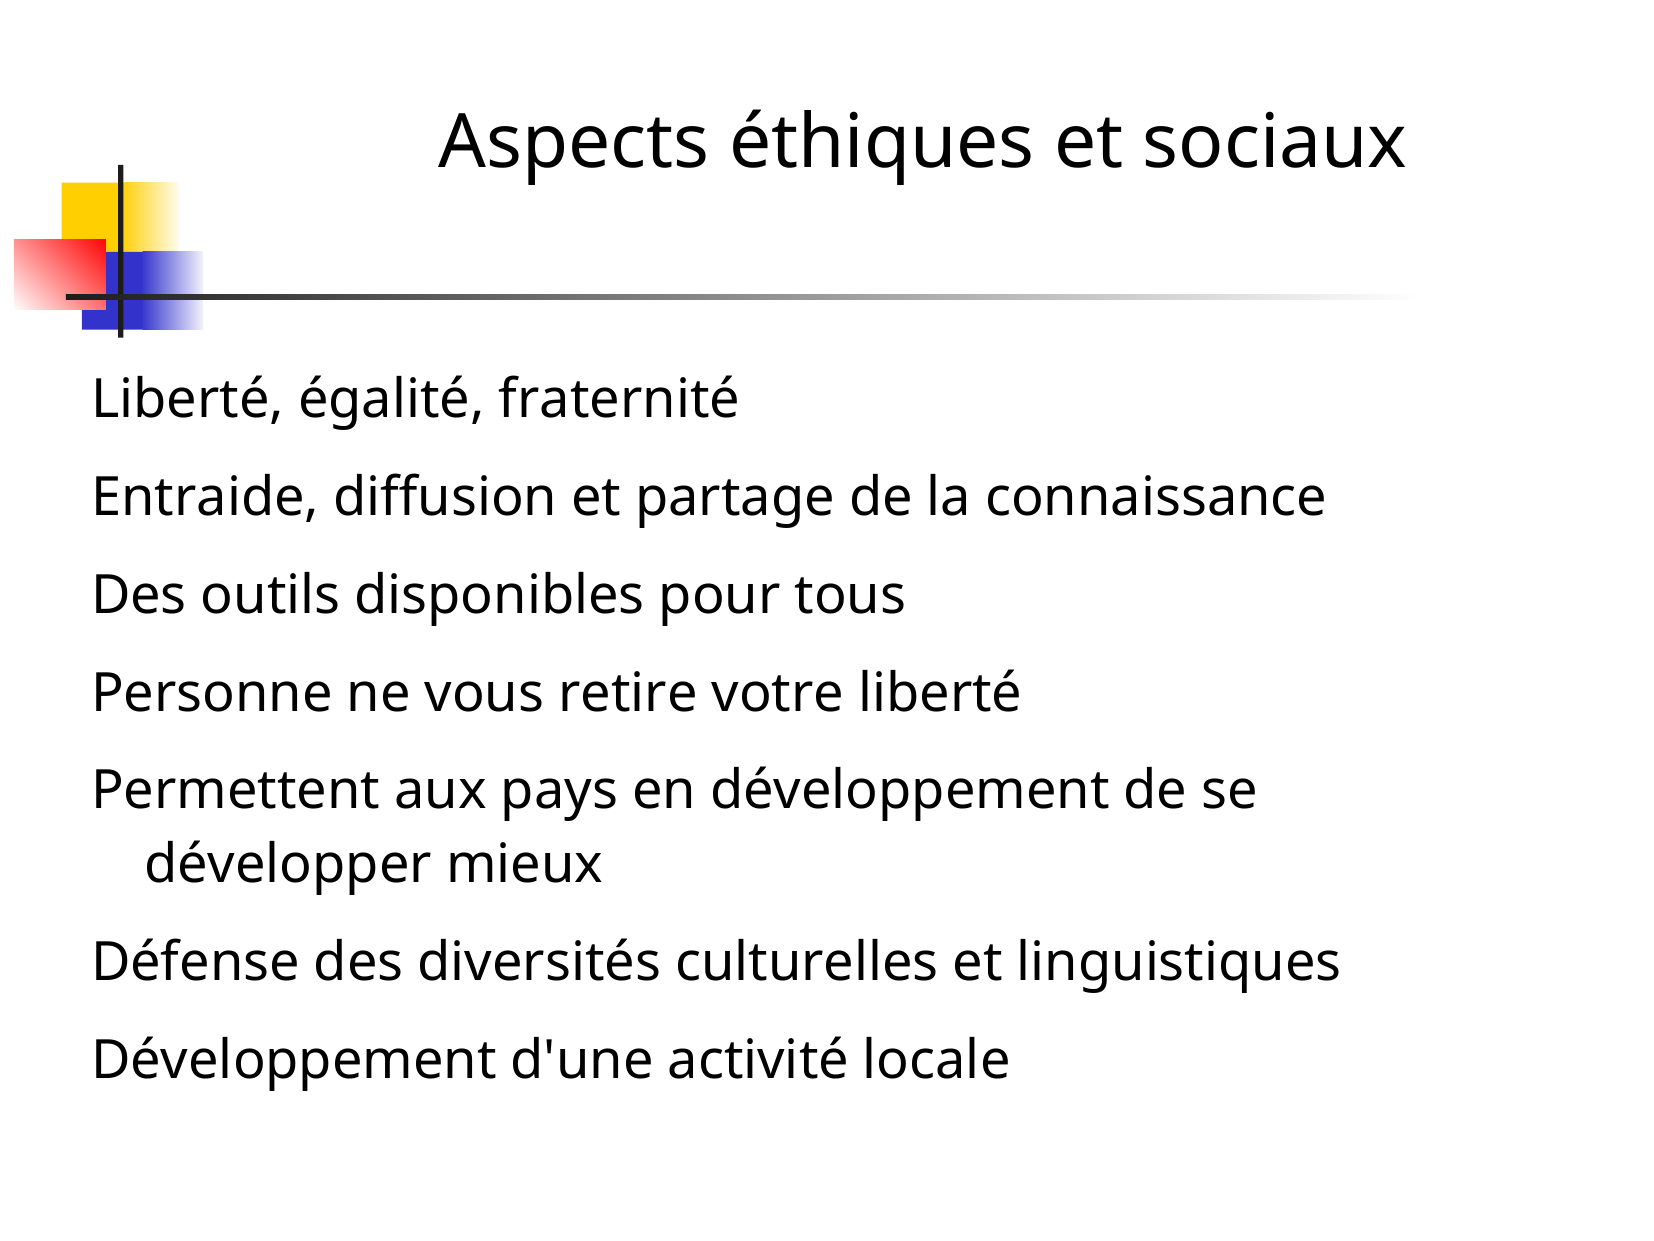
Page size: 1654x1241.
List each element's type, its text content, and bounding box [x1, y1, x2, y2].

title Aspects éthiques et sociaux [313, 34, 1534, 242]
list Liberté, égalité, fraternité Entraide, diffusion et partage de la connaissance Des outils disponibles pour tous Personne ne vous retire votre liberté Permettent aux pays en développement de se développer mieux Défense des diversités culturelles et linguistiques Développement d'une activité locale [73, 261, 1534, 1044]
